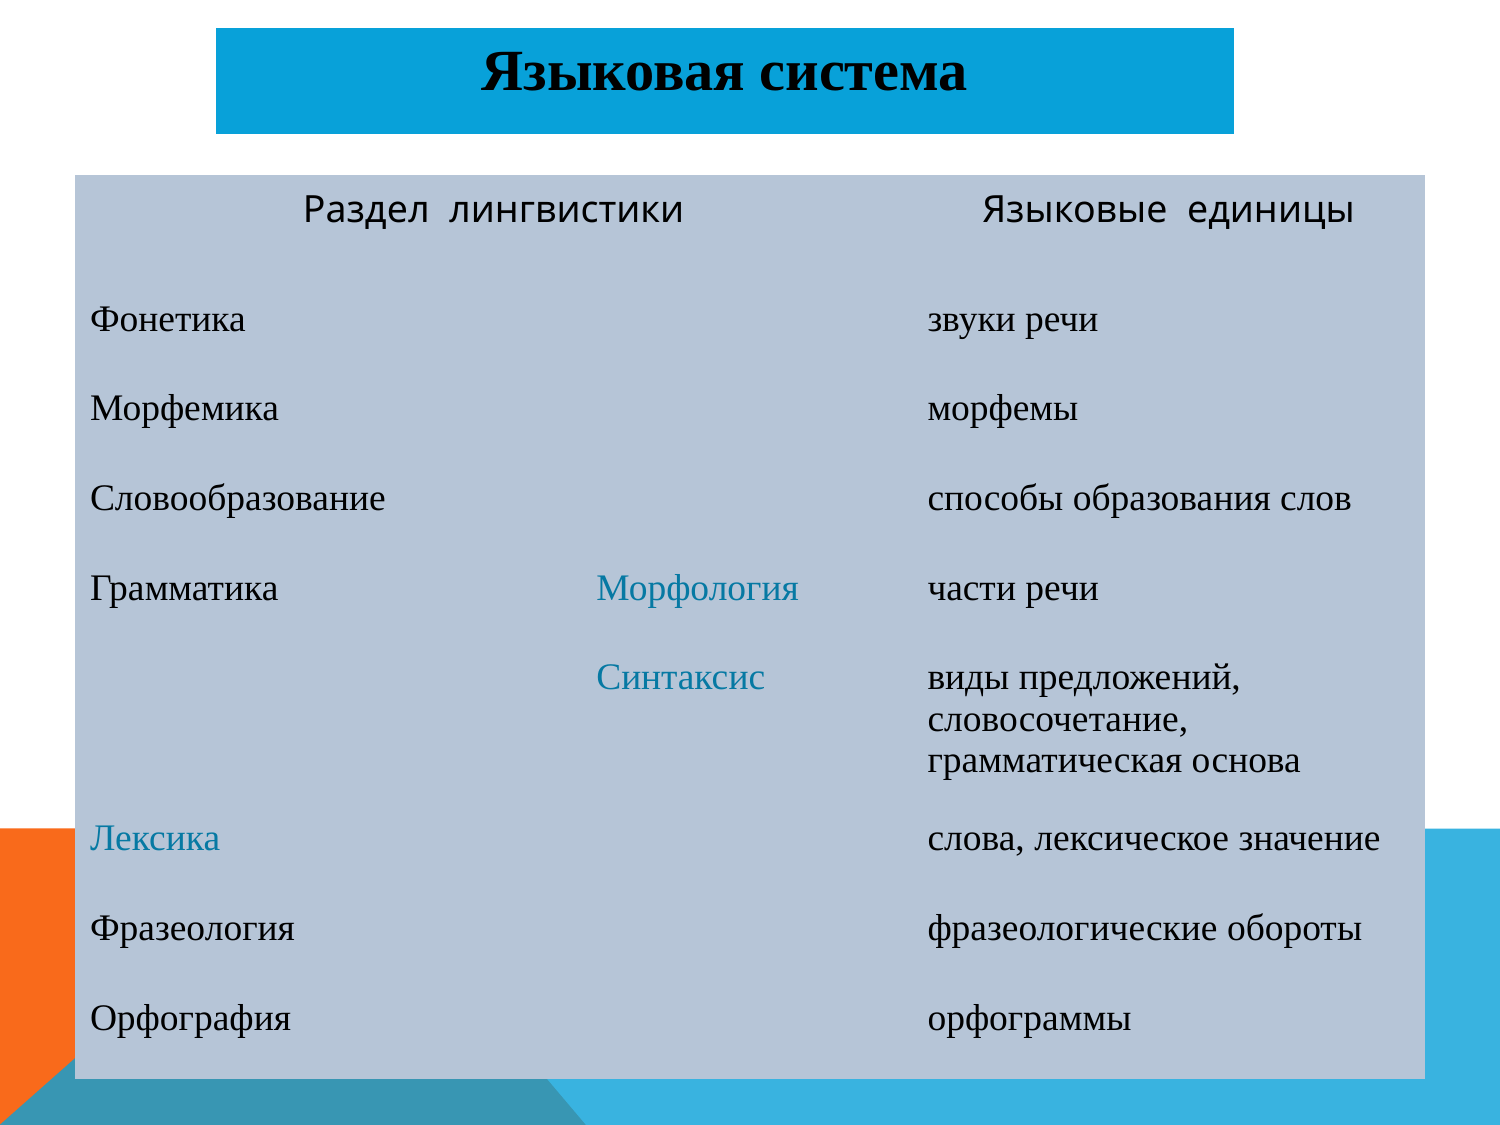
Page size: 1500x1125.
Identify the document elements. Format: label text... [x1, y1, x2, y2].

table_cell Лексика [75, 810, 912, 900]
table_cell фразеологические обороты [912, 900, 1425, 989]
table_cell слова, лексическое значение [912, 810, 1425, 900]
table_cell звуки речи [912, 290, 1425, 380]
table_cell Морфемика [75, 380, 912, 470]
title Языковая система [212, 24, 1238, 138]
table_cell Орфография [75, 989, 581, 1079]
table_cell Синтаксис [581, 649, 912, 810]
table_cell Фразеология [75, 900, 912, 989]
table_cell части речи [912, 559, 1425, 649]
table_cell Фонетика [75, 290, 912, 380]
table_cell орфограммы [912, 989, 1425, 1079]
table_cell [581, 989, 912, 1079]
table_cell Морфология [581, 559, 912, 649]
table_header Языковые единицы [912, 175, 1425, 290]
table_cell Словообразование [75, 470, 912, 559]
table_cell Грамматика [75, 559, 581, 810]
table_cell морфемы [912, 380, 1425, 470]
table_cell способы образования слов [912, 470, 1425, 559]
table_header Раздел лингвистики [75, 175, 912, 290]
table_cell виды предложений, словосочетание, грамматическая основа [912, 649, 1425, 810]
